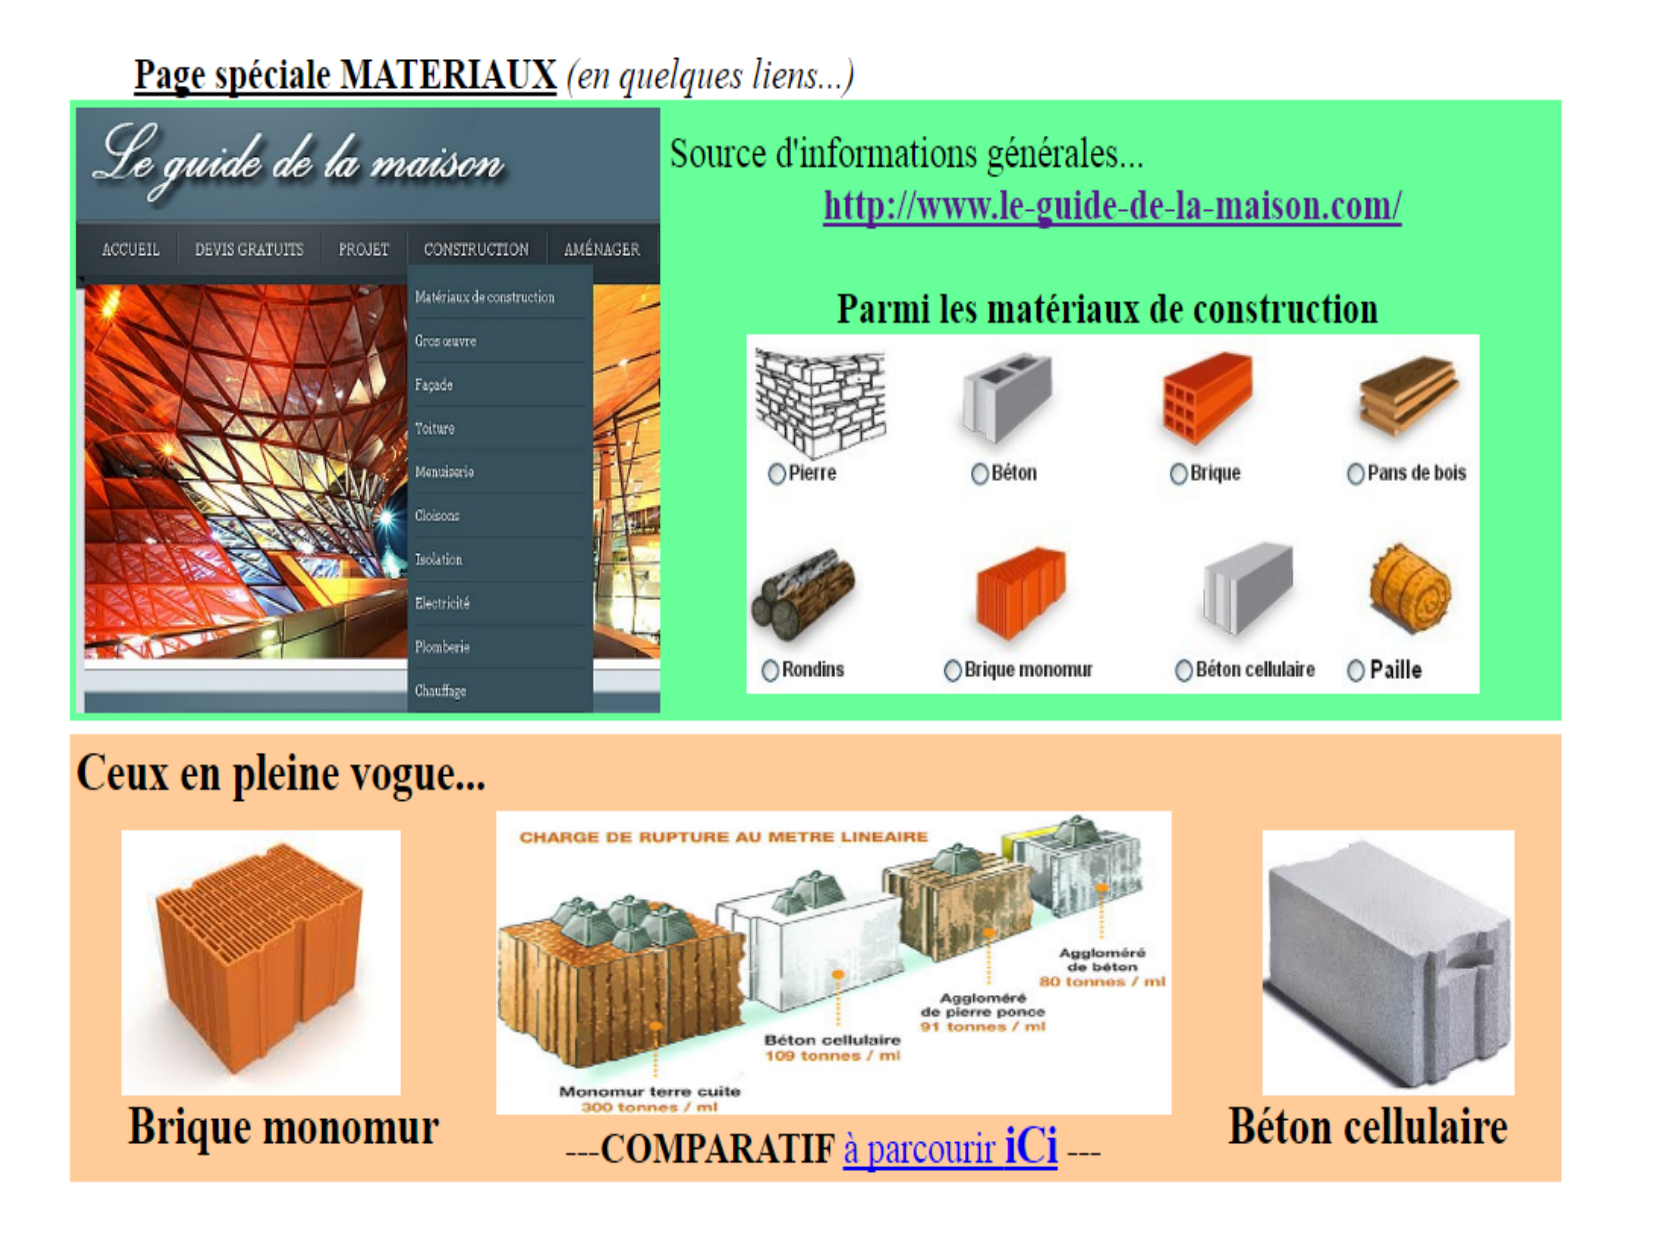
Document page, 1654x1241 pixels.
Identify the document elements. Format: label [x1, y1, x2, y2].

picture [55, 35, 1571, 1217]
